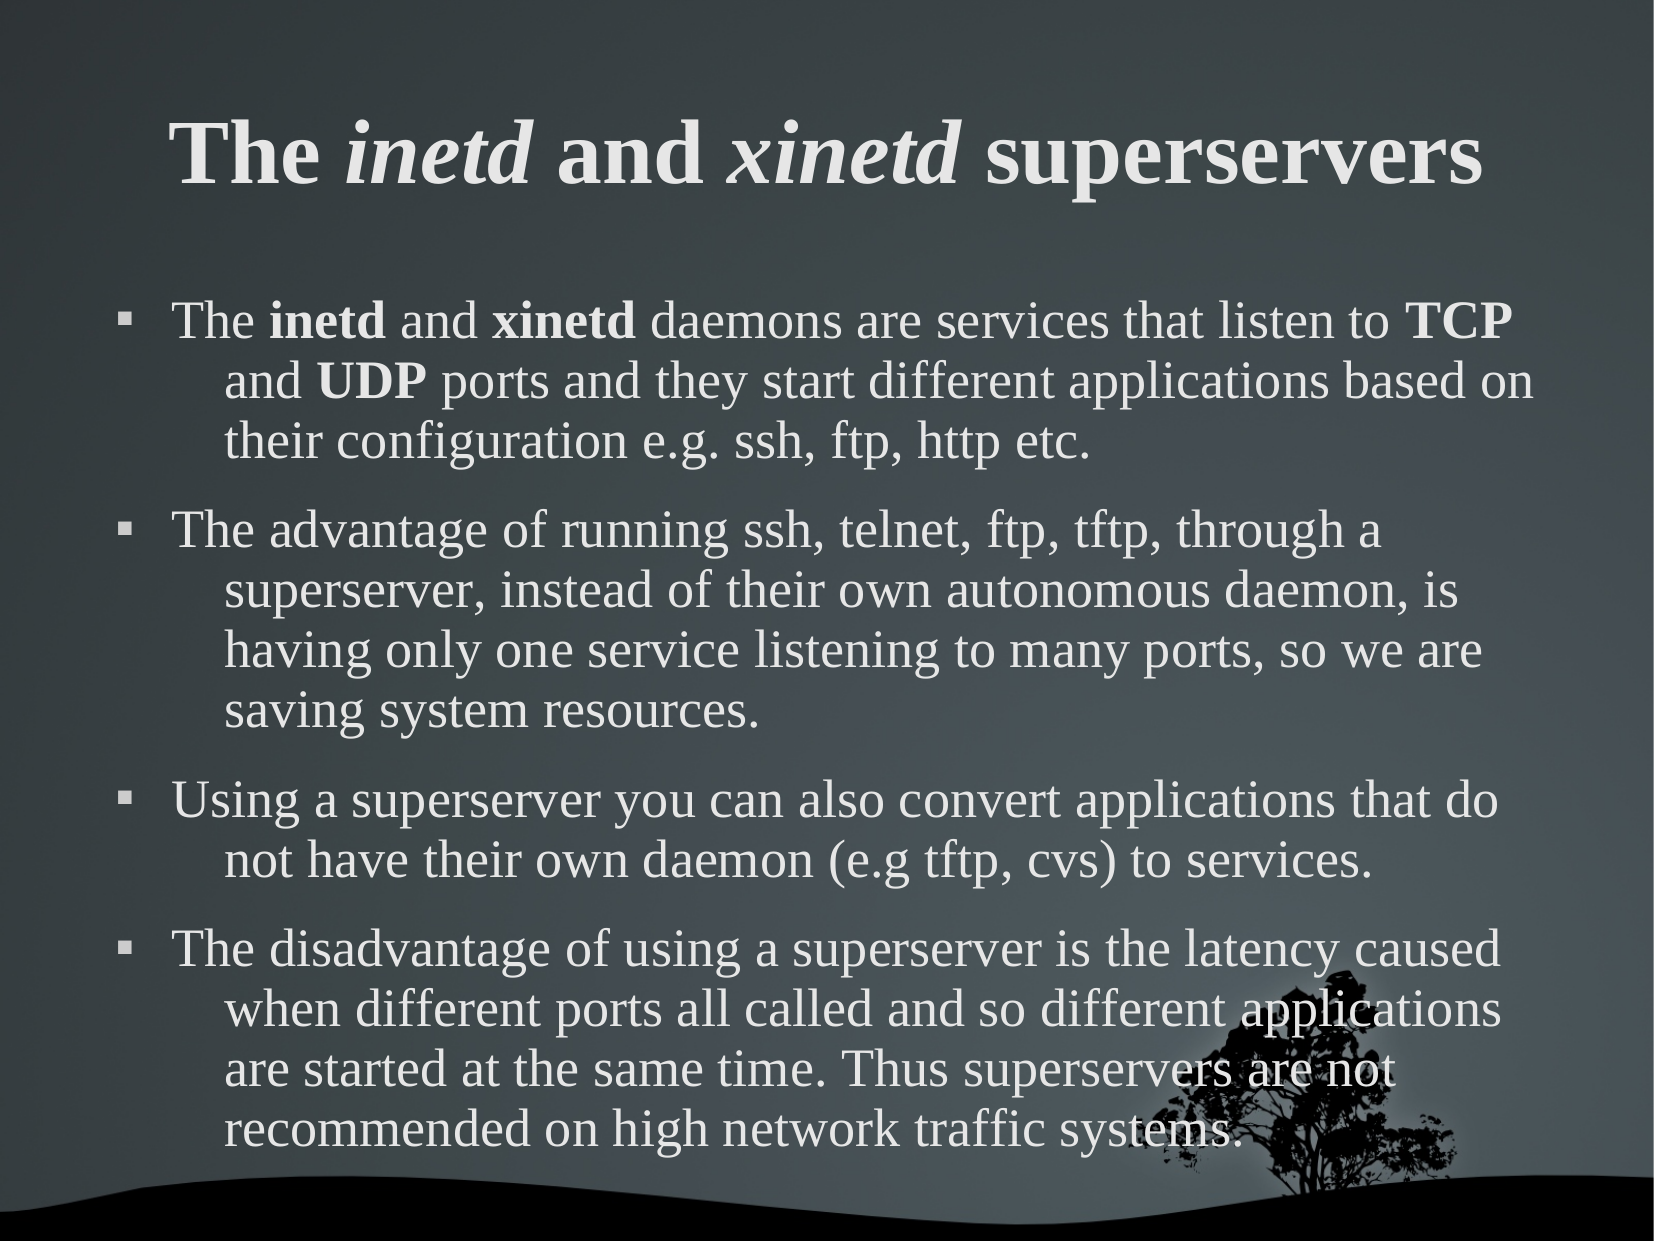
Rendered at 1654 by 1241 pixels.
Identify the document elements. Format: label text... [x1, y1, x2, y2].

picture [0, 0, 1654, 1241]
title The inetd and xinetd superservers [82, 33, 1571, 273]
list The inetd and xinetd daemons are services that listen to TCP and UDP ports and they start different applications based on their configuration e.g. ssh, ftp, http etc. The advantage of running ssh, telnet, ftp, tftp, through a superserver, instead of their own autonomous daemon, is having only one service listening to many ports, so we are saving system resources. Using a superserver you can also convert applications that do not have their own daemon (e.g tftp, cvs) to services. The disadvantage of using a superserver is the latency caused when different ports all called and so different applications are started at the same time. Thus superservers are not recommended on high network traffic systems. [82, 290, 1571, 1241]
